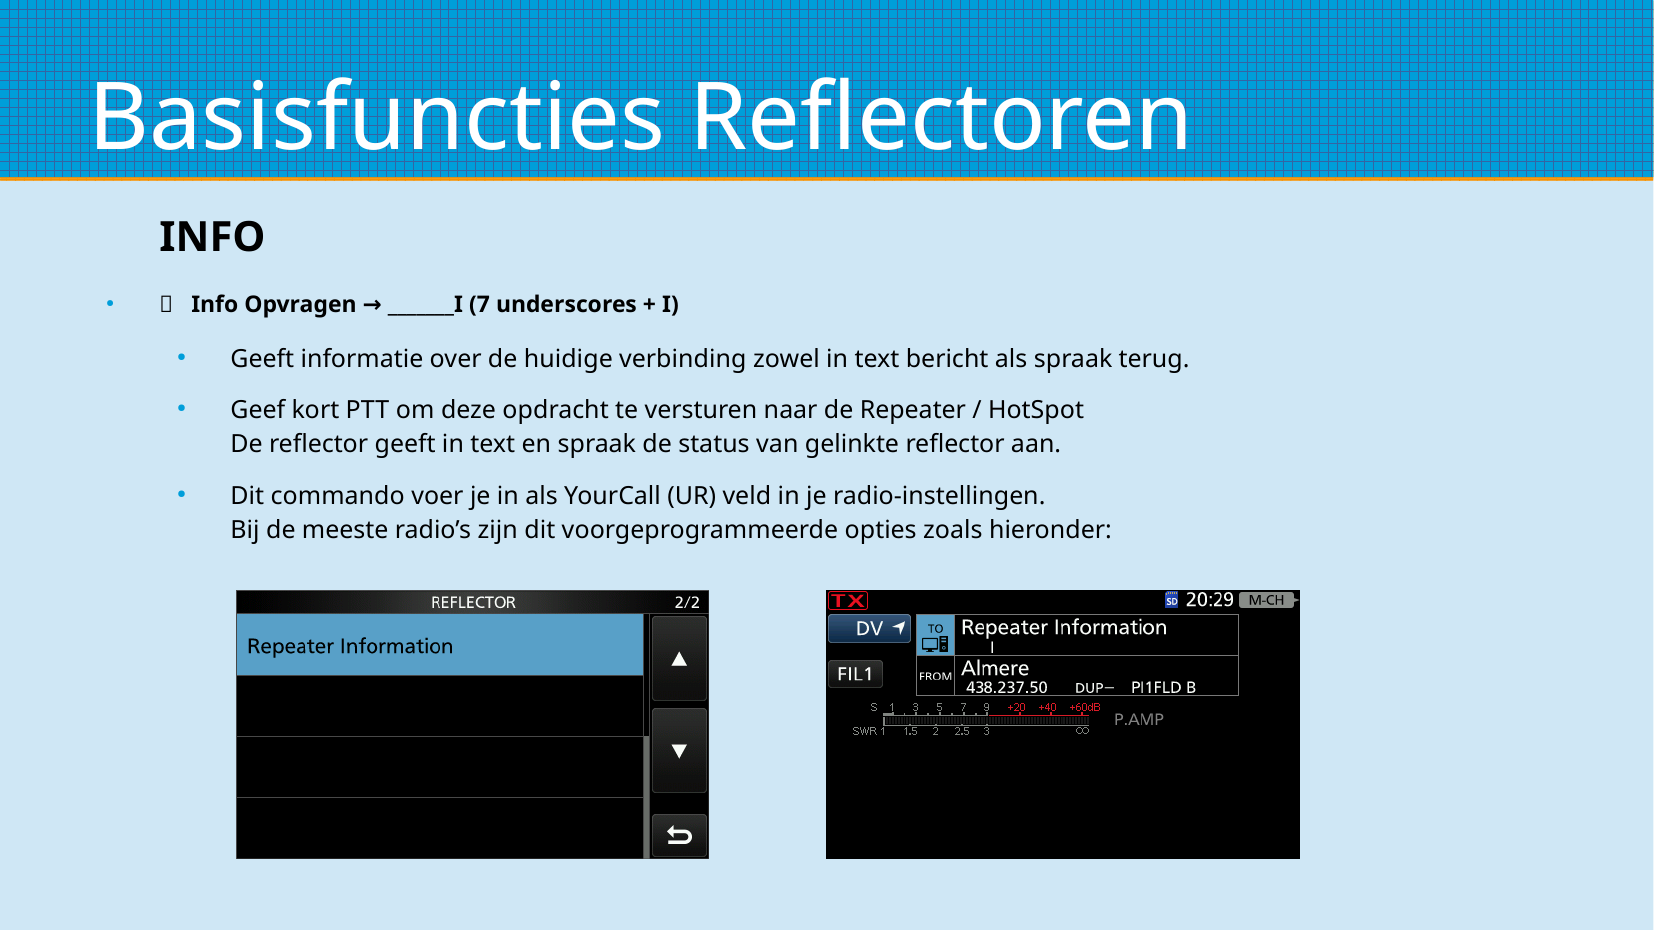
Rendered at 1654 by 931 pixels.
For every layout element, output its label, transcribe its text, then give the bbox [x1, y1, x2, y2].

title Basisfuncties Reflectoren [88, 14, 1565, 178]
picture [236, 590, 709, 859]
list INFO 📡 Info Opvragen → _______I (7 underscores + I) Geeft informatie over de huidige verbinding zowel in text bericht als spraak terug. Geef kort PTT om deze opdracht te versturen naar de Repeater / HotSpot De reflector geeft in text en spraak de status van gelinkte reflector aan. Dit commando voer je in als YourCall (UR) veld in je radio-instellingen. Bij de meeste radio’s zijn dit voorgeprogrammeerde opties zoals hieronder: [88, 206, 1565, 886]
picture [826, 590, 1300, 859]
